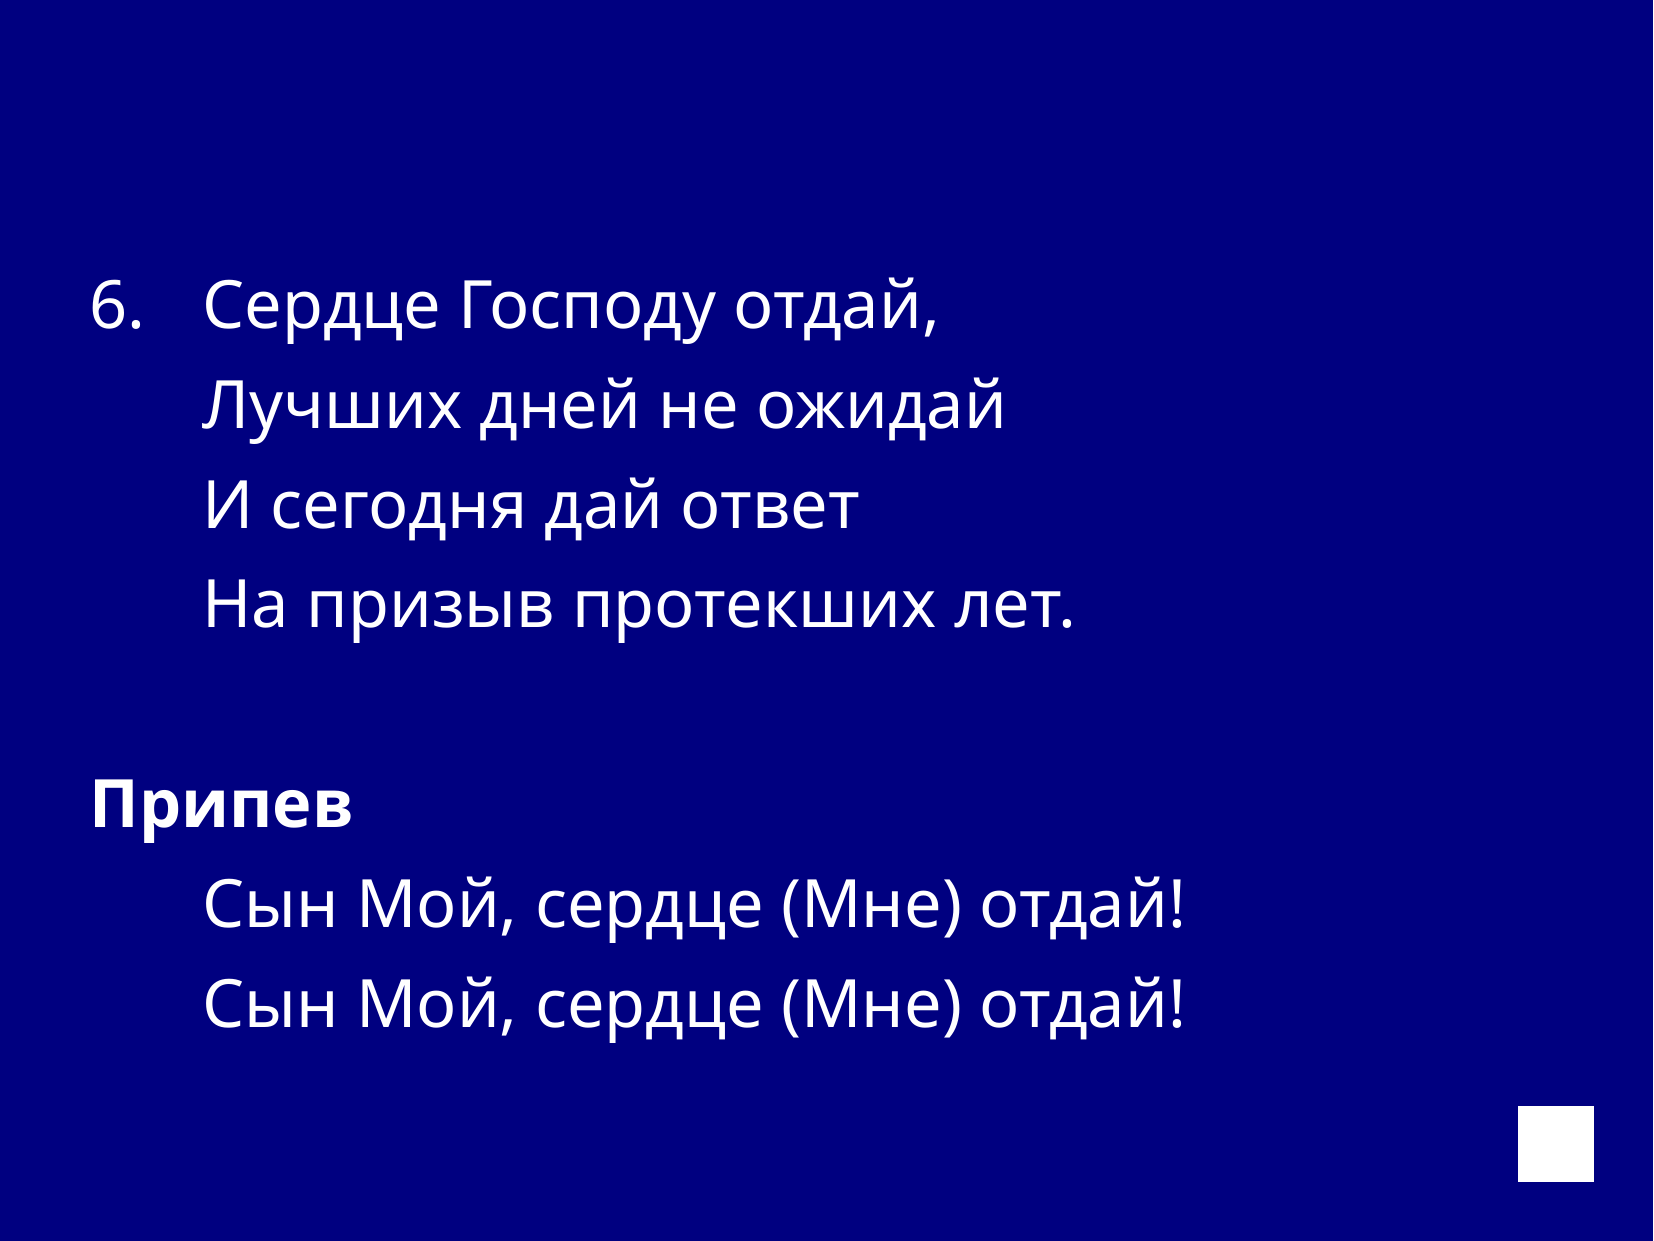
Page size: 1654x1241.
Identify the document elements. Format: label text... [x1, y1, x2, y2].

text_box [1518, 1106, 1594, 1182]
text_box 6. Сердце Господу отдай, Лучших дней не ожидай И сегодня дай ответ На призыв протекших лет. Припев Сын Мой, сердце (Мне) отдай! Сын Мой, сердце (Мне) отдай! [75, 150, 1576, 1163]
